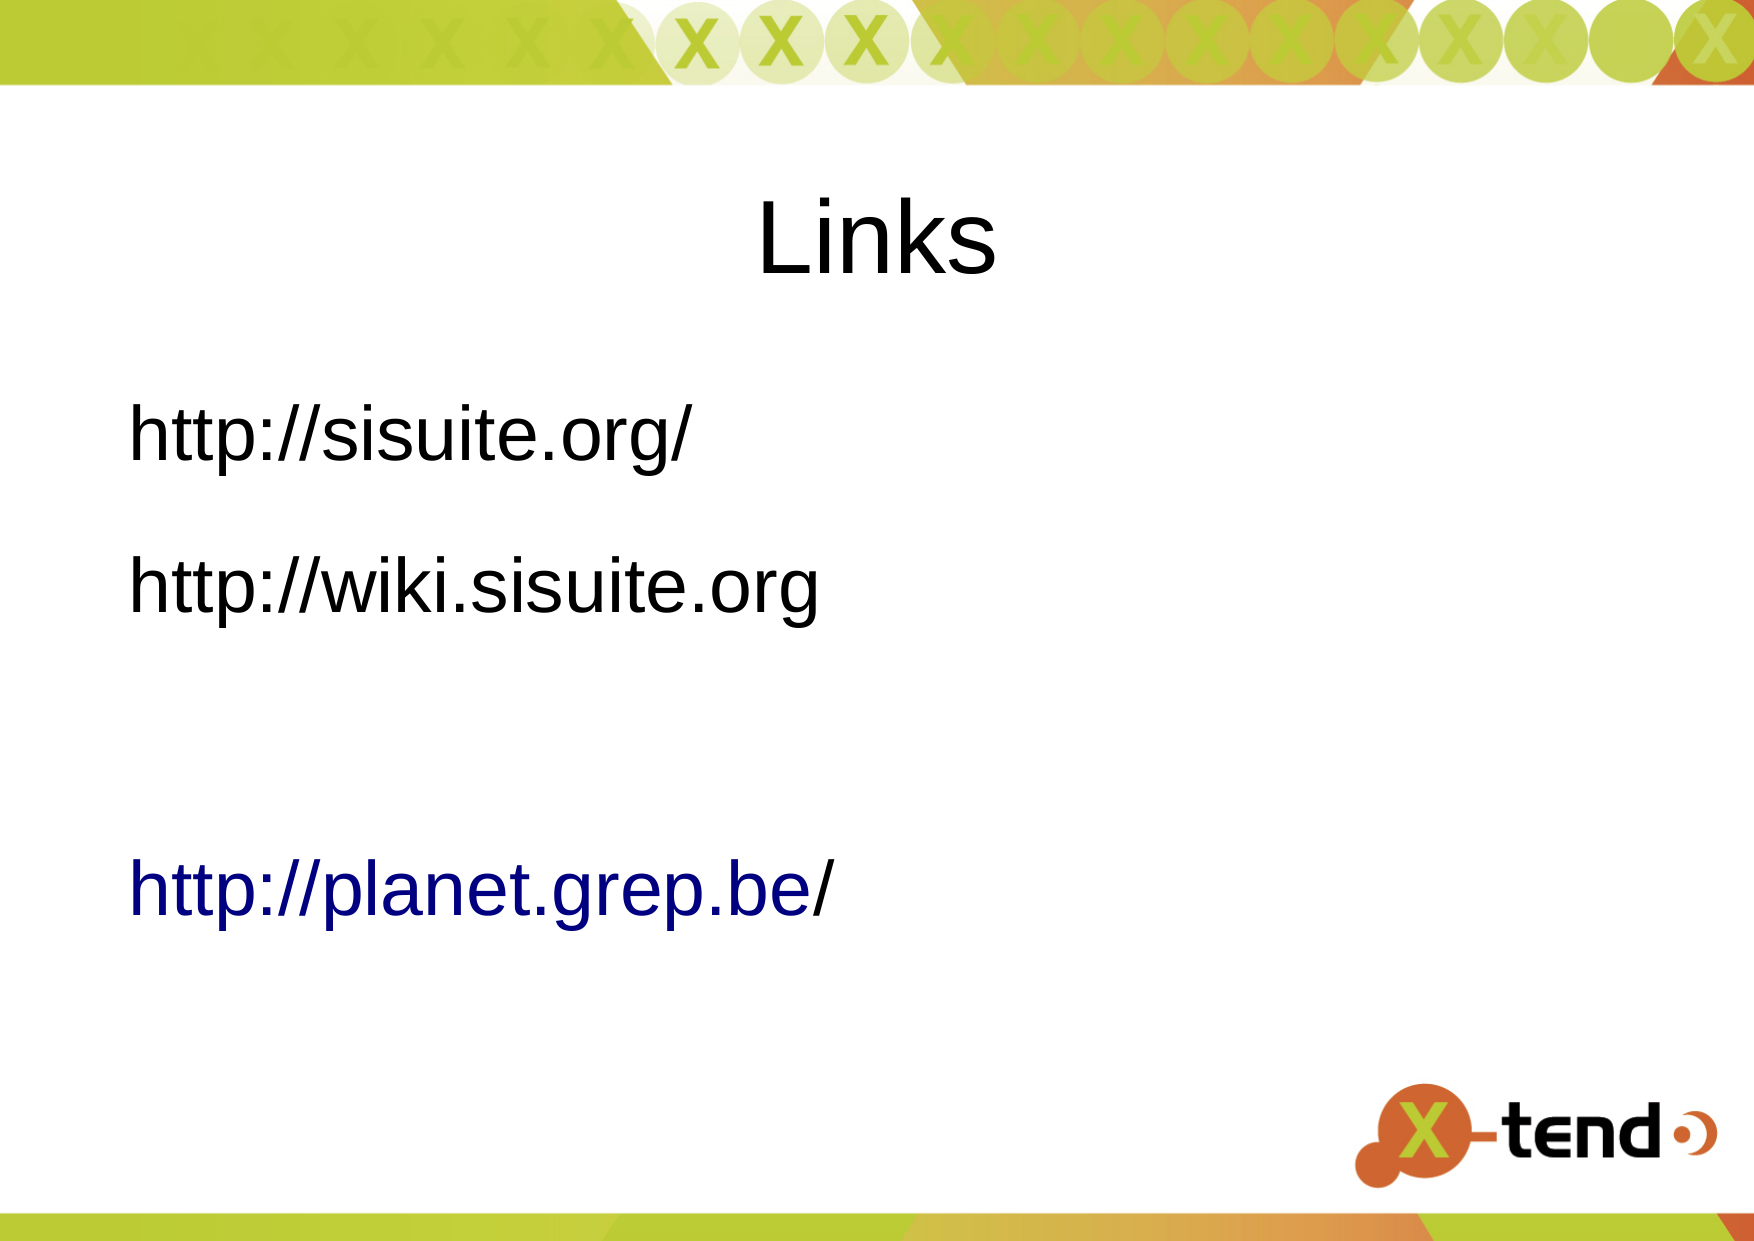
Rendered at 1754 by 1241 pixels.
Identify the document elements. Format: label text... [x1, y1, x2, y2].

title Links [128, 102, 1627, 311]
list http://sisuite.org/ http://wiki.sisuite.org http://planet.grep.be/ [128, 344, 1627, 1127]
picture [0, 0, 1754, 1241]
